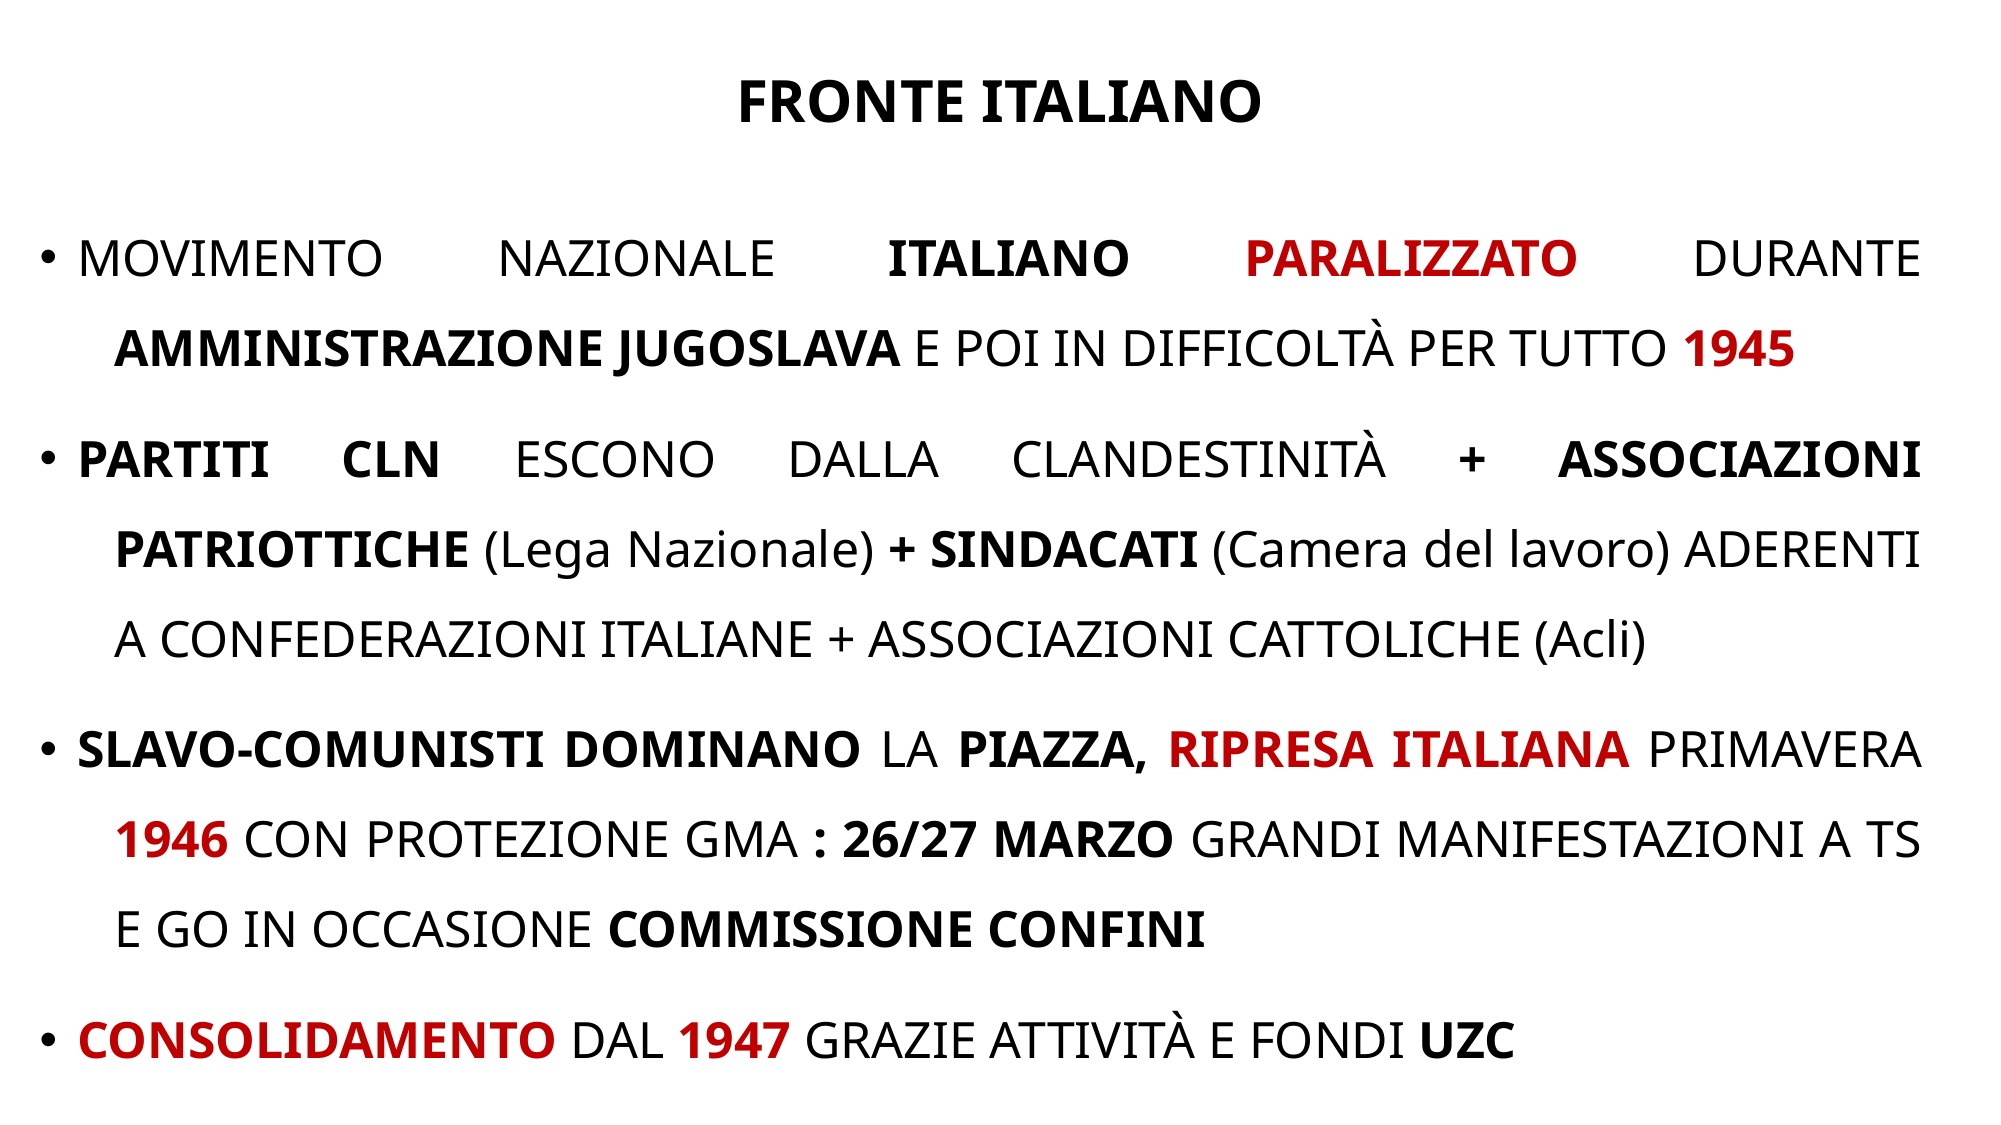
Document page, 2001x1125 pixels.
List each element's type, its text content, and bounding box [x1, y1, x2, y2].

list MOVIMENTO NAZIONALE ITALIANO PARALIZZATO DURANTE AMMINISTRAZIONE JUGOSLAVA E POI IN DIFFICOLTÀ PER TUTTO 1945 PARTITI CLN ESCONO DALLA CLANDESTINITÀ + ASSOCIAZIONI PATRIOTTICHE (Lega Nazionale) + SINDACATI (Camera del lavoro) ADERENTI A CONFEDERAZIONI ITALIANE + ASSOCIAZIONI CATTOLICHE (Acli) SLAVO-COMUNISTI DOMINANO LA PIAZZA, RIPRESA ITALIANA PRIMAVERA 1946 CON PROTEZIONE GMA : 26/27 MARZO GRANDI MANIFESTAZIONI A TS E GO IN OCCASIONE COMMISSIONE CONFINI CONSOLIDAMENTO DAL 1947 GRAZIE ATTIVITÀ E FONDI UZC [24, 188, 1938, 1085]
title FRONTE ITALIANO [137, 59, 1863, 148]
